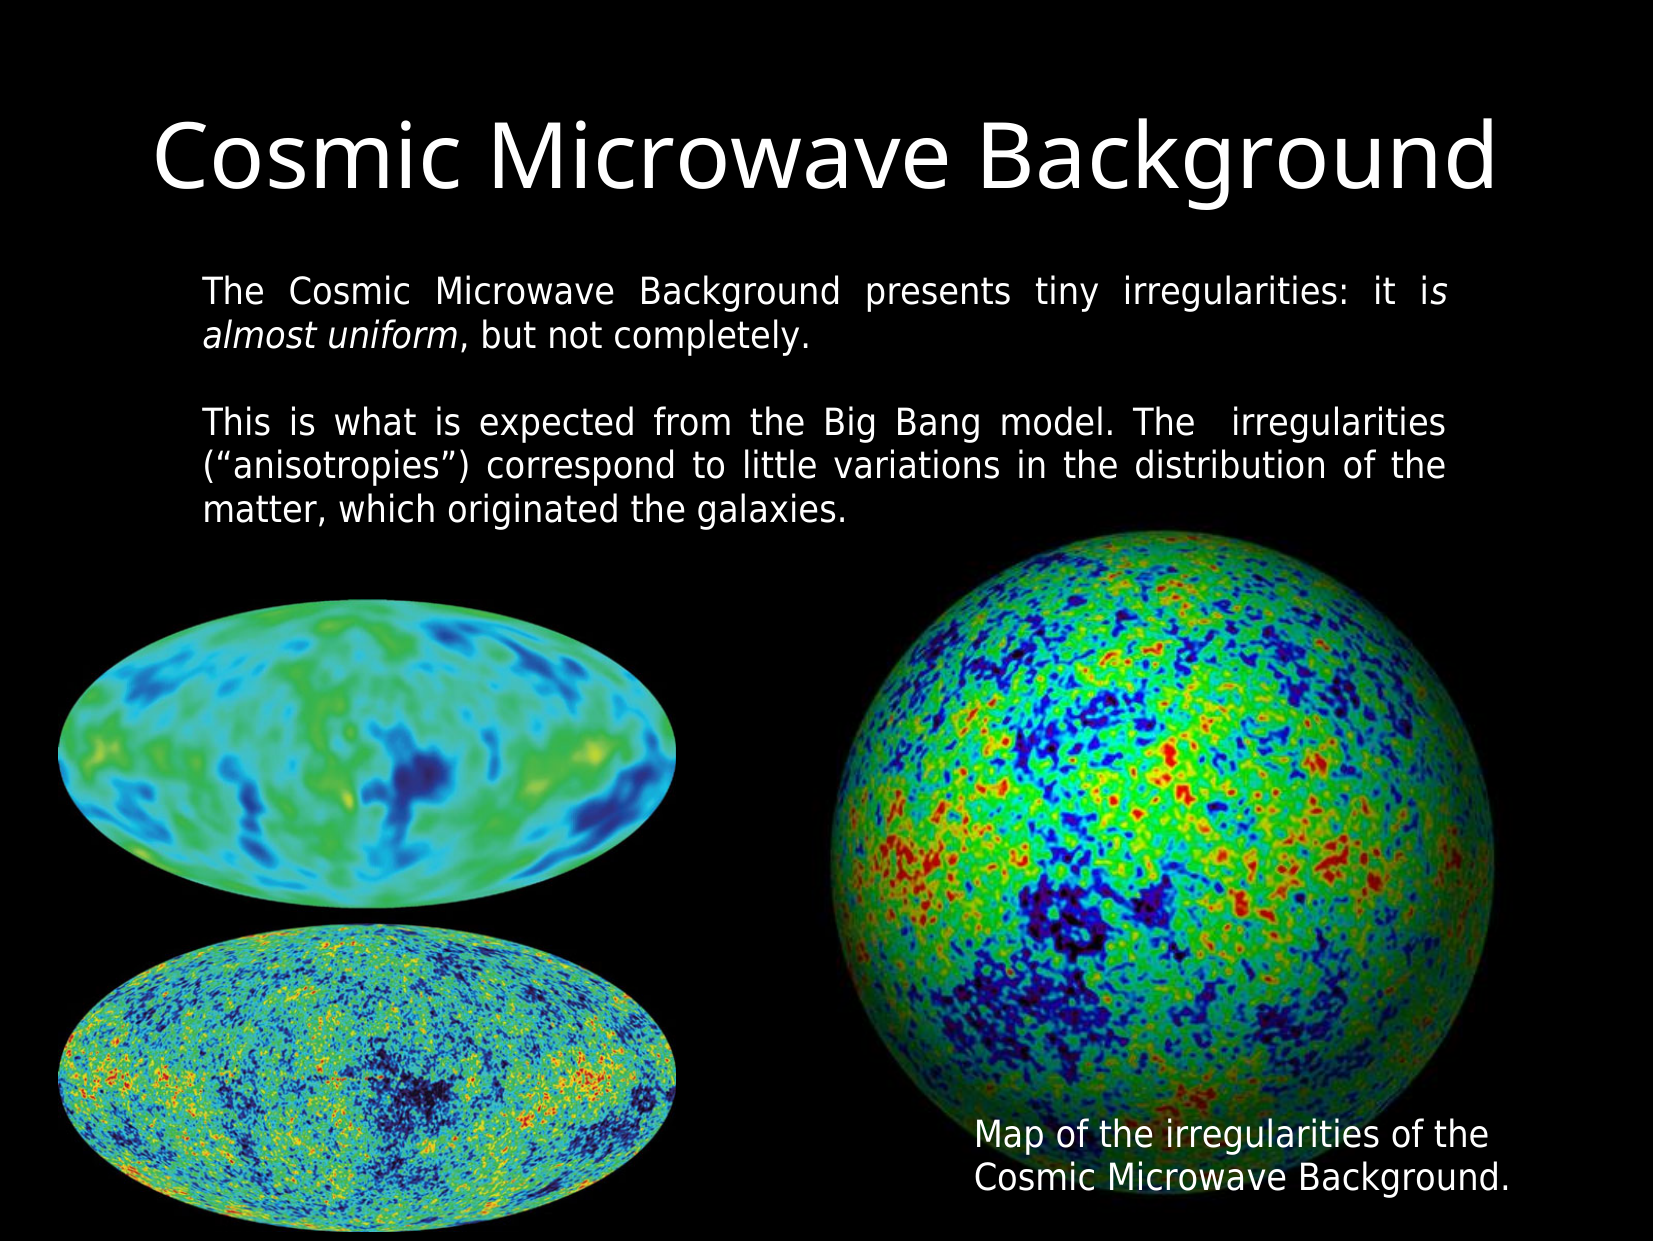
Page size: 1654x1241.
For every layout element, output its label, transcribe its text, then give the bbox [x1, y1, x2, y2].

text_box Map of the irregularities of the Cosmic Microwave Background. [959, 1105, 1597, 1218]
picture [58, 599, 676, 1232]
text_box The Cosmic Microwave Background presents tiny irregularities: it is almost uniform, but not completely. This is what is expected from the Big Bang model. The irregularities (“anisotropies”) correspond to little variations in the distribution of the matter, which originated the galaxies. [187, 262, 1463, 601]
title Cosmic Microwave Background [82, 56, 1571, 250]
picture [787, 487, 1538, 1238]
